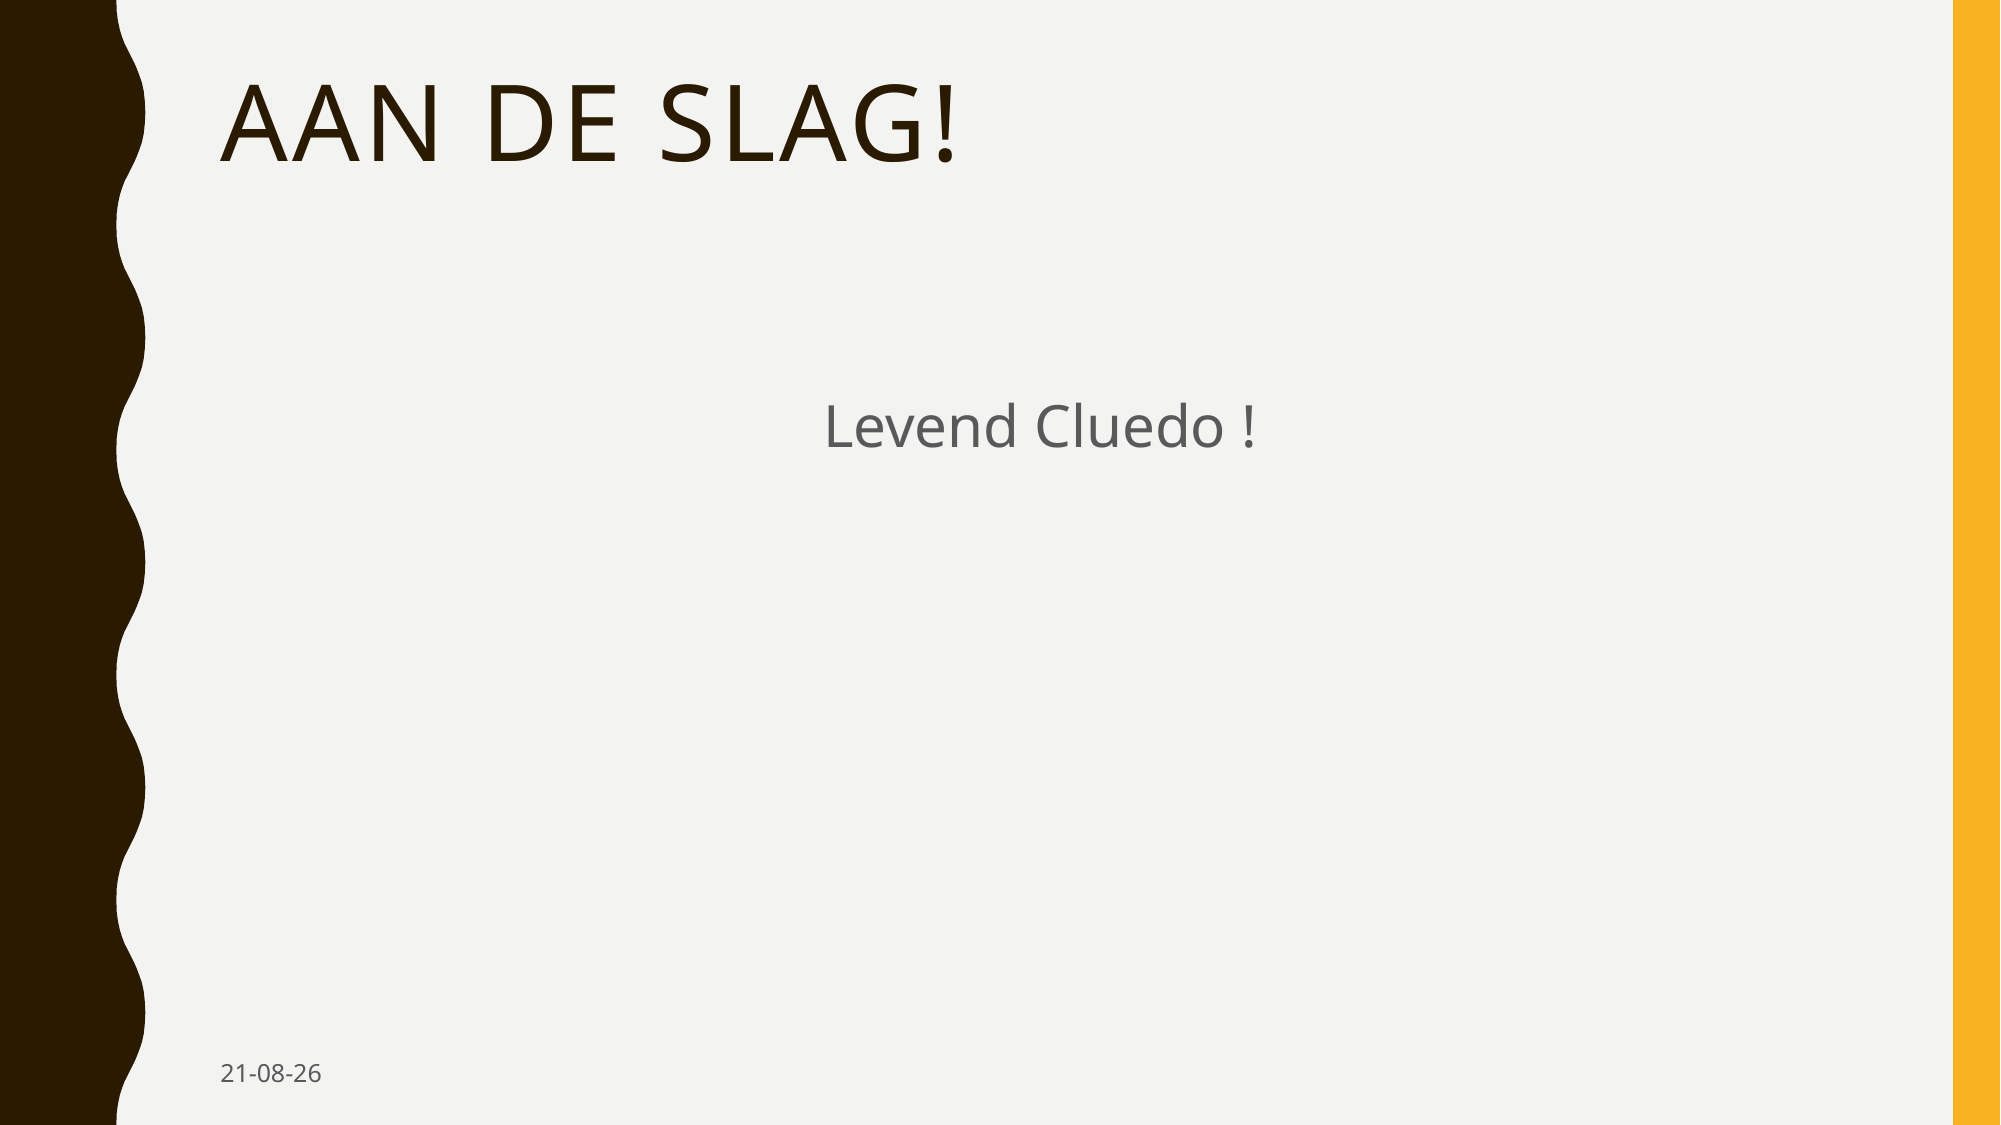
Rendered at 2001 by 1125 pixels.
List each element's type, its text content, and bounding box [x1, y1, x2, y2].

text_box 7-3-2021 [205, 1045, 588, 1104]
list Levend Cluedo ! [205, 375, 1876, 965]
title Aan de slag! [205, 62, 1876, 308]
